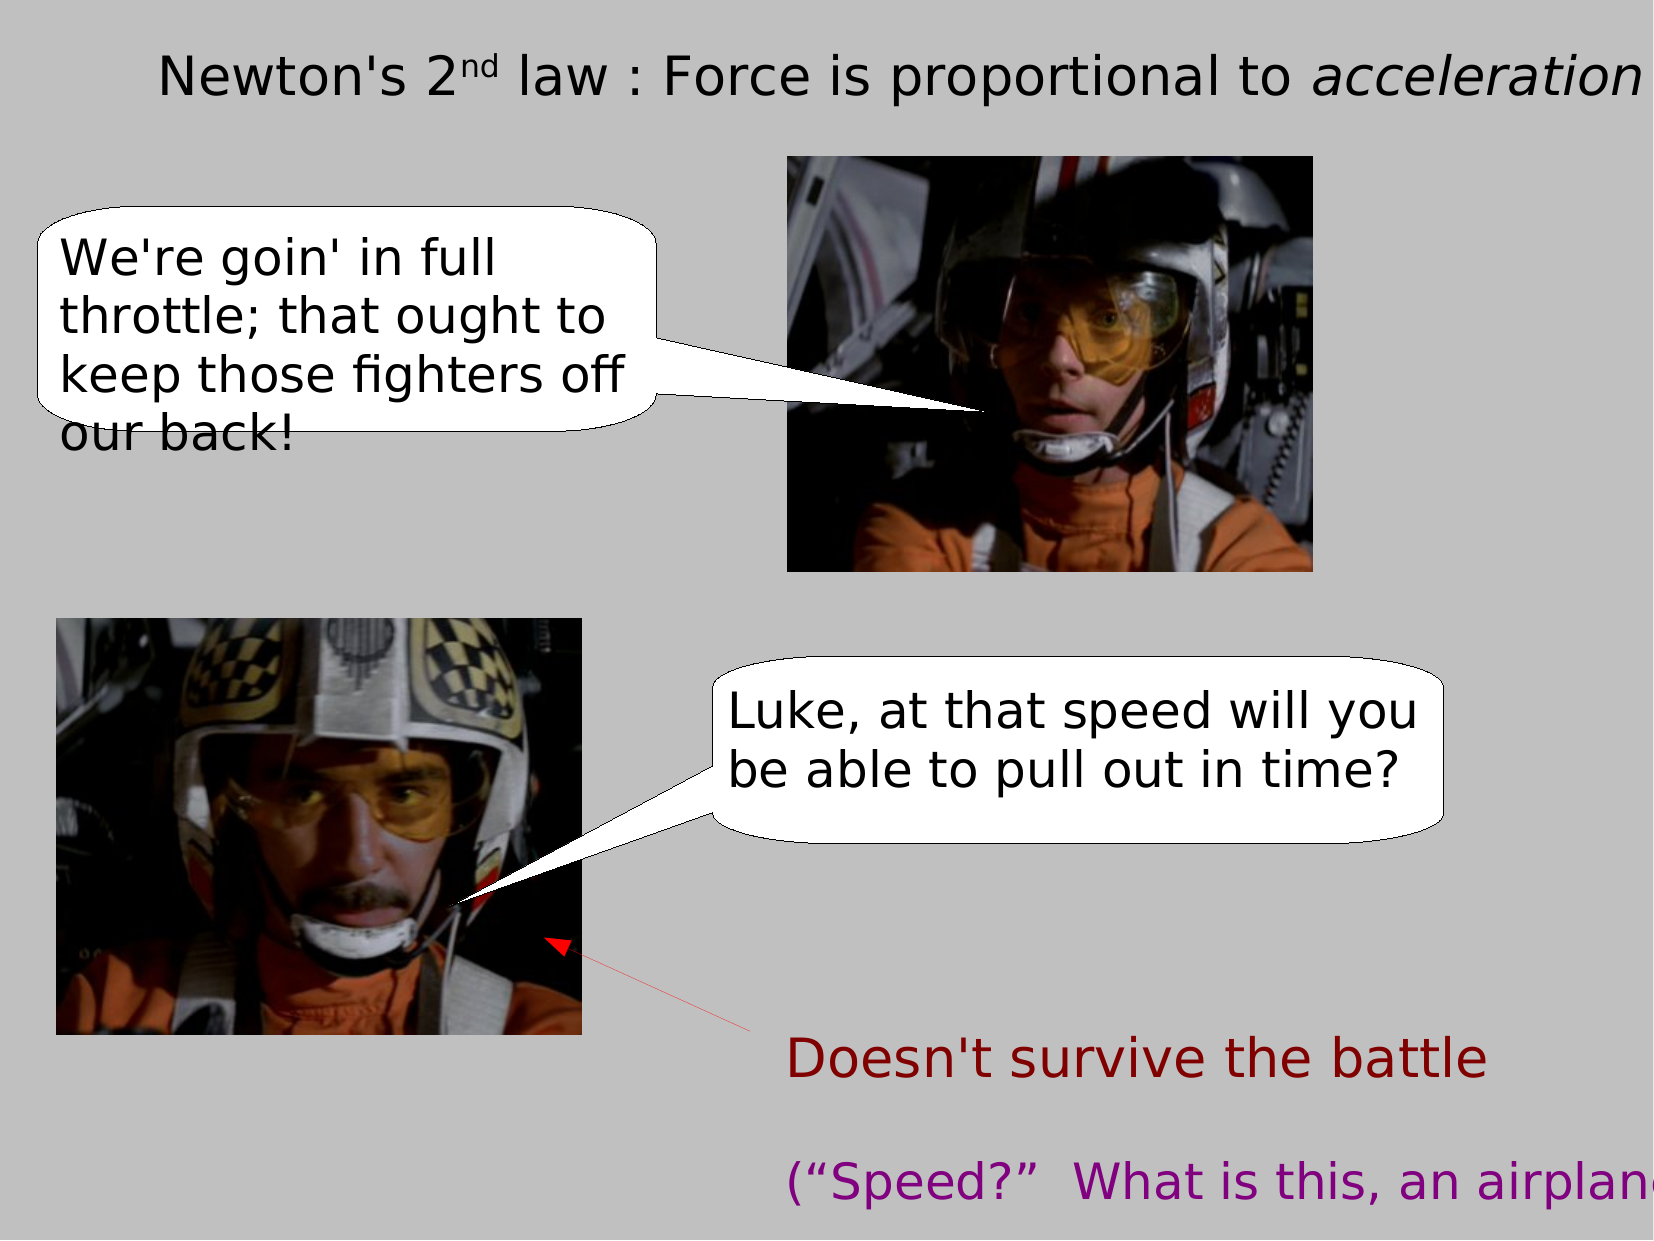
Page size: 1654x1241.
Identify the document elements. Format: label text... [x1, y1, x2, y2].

picture [787, 156, 1313, 572]
text_box [722, 656, 1434, 675]
text_box [450, 766, 1444, 907]
text_box Doesn't survive the battle (“Speed?” What is this, an airplane?) [770, 1019, 1632, 1219]
text_box Newton's 2nd law : Force is proportional to acceleration [143, 37, 1511, 117]
text_box We're goin' in full throttle; that ought to keep those fighters off our back! [44, 221, 654, 412]
text_box [37, 230, 44, 407]
text_box [257, 412, 644, 432]
text_box [167, 412, 253, 432]
text_box Luke, at that speed will you be able to pull out in time? [712, 675, 1495, 807]
text_box [50, 412, 163, 432]
text_box [168, 426, 182, 432]
picture [56, 618, 582, 1035]
text_box [58, 206, 636, 221]
text_box [654, 235, 991, 413]
